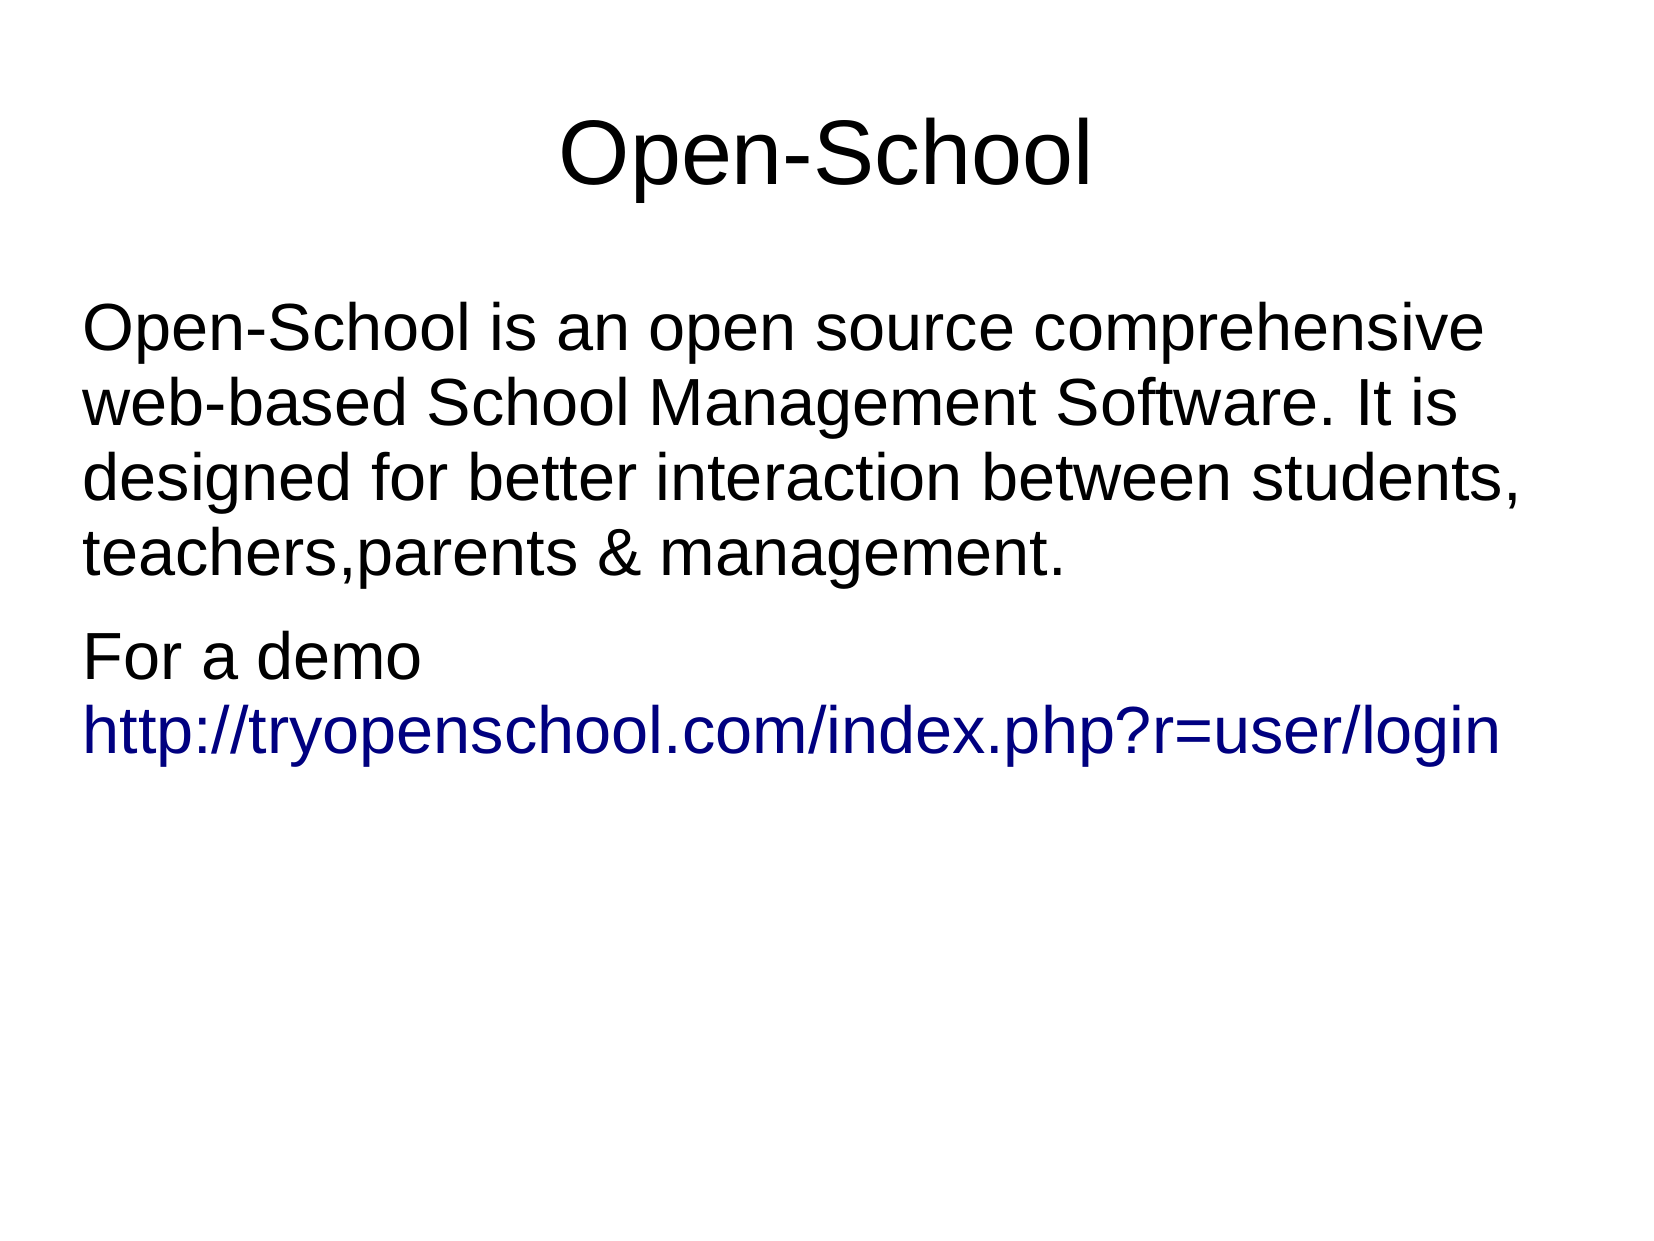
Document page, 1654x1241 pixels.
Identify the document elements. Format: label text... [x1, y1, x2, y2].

list Open-School is an open source comprehensive web-based School Management Software. It is designed for better interaction between students, teachers,parents & management. For a demo http://tryopenschool.com/index.php?r=user/login [82, 290, 1571, 1010]
title Open-School [82, 49, 1571, 257]
